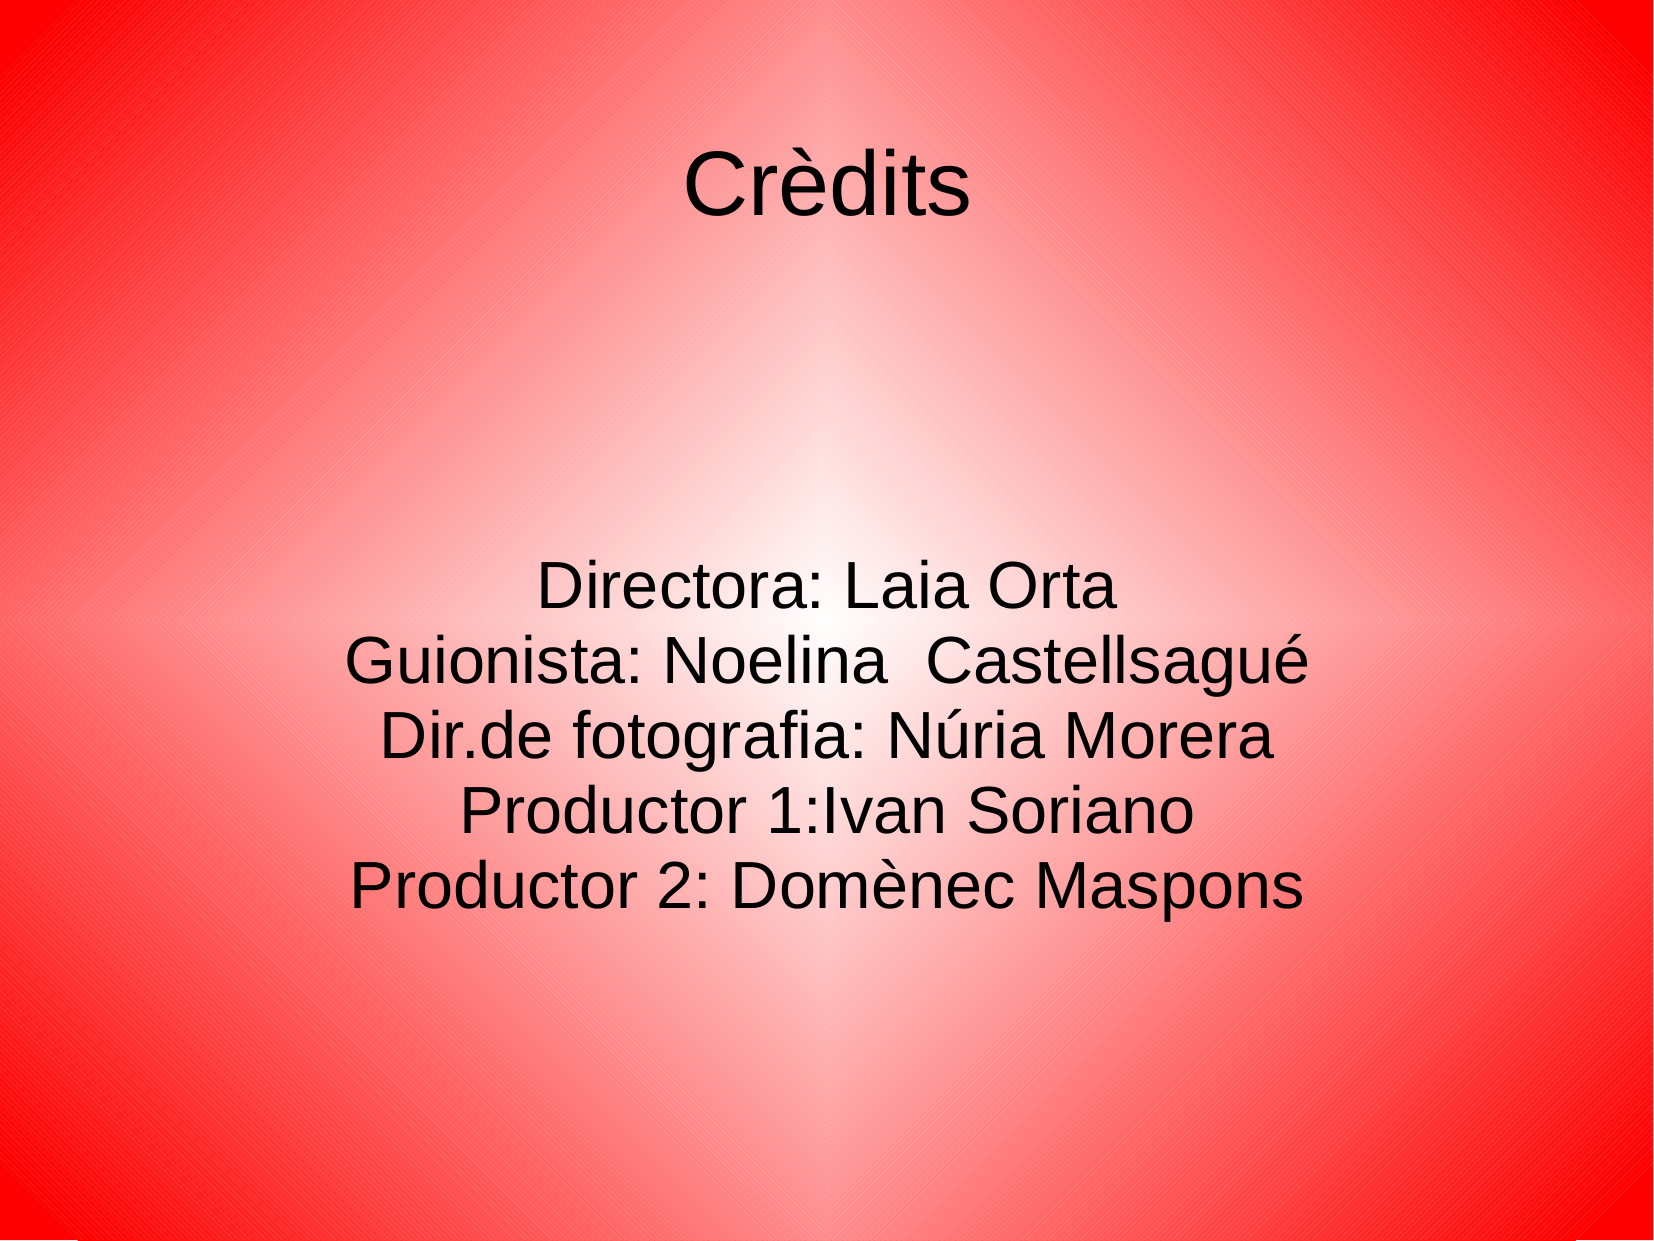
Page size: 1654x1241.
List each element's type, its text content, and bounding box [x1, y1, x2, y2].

subtitle Directora: Laia Orta Guionista: Noelina Castellsagué Dir.de fotografia: Núria Morera Productor 1:Ivan Soriano Productor 2: Domènec Maspons [121, 344, 1534, 1127]
title Crèdits [121, 131, 1534, 235]
